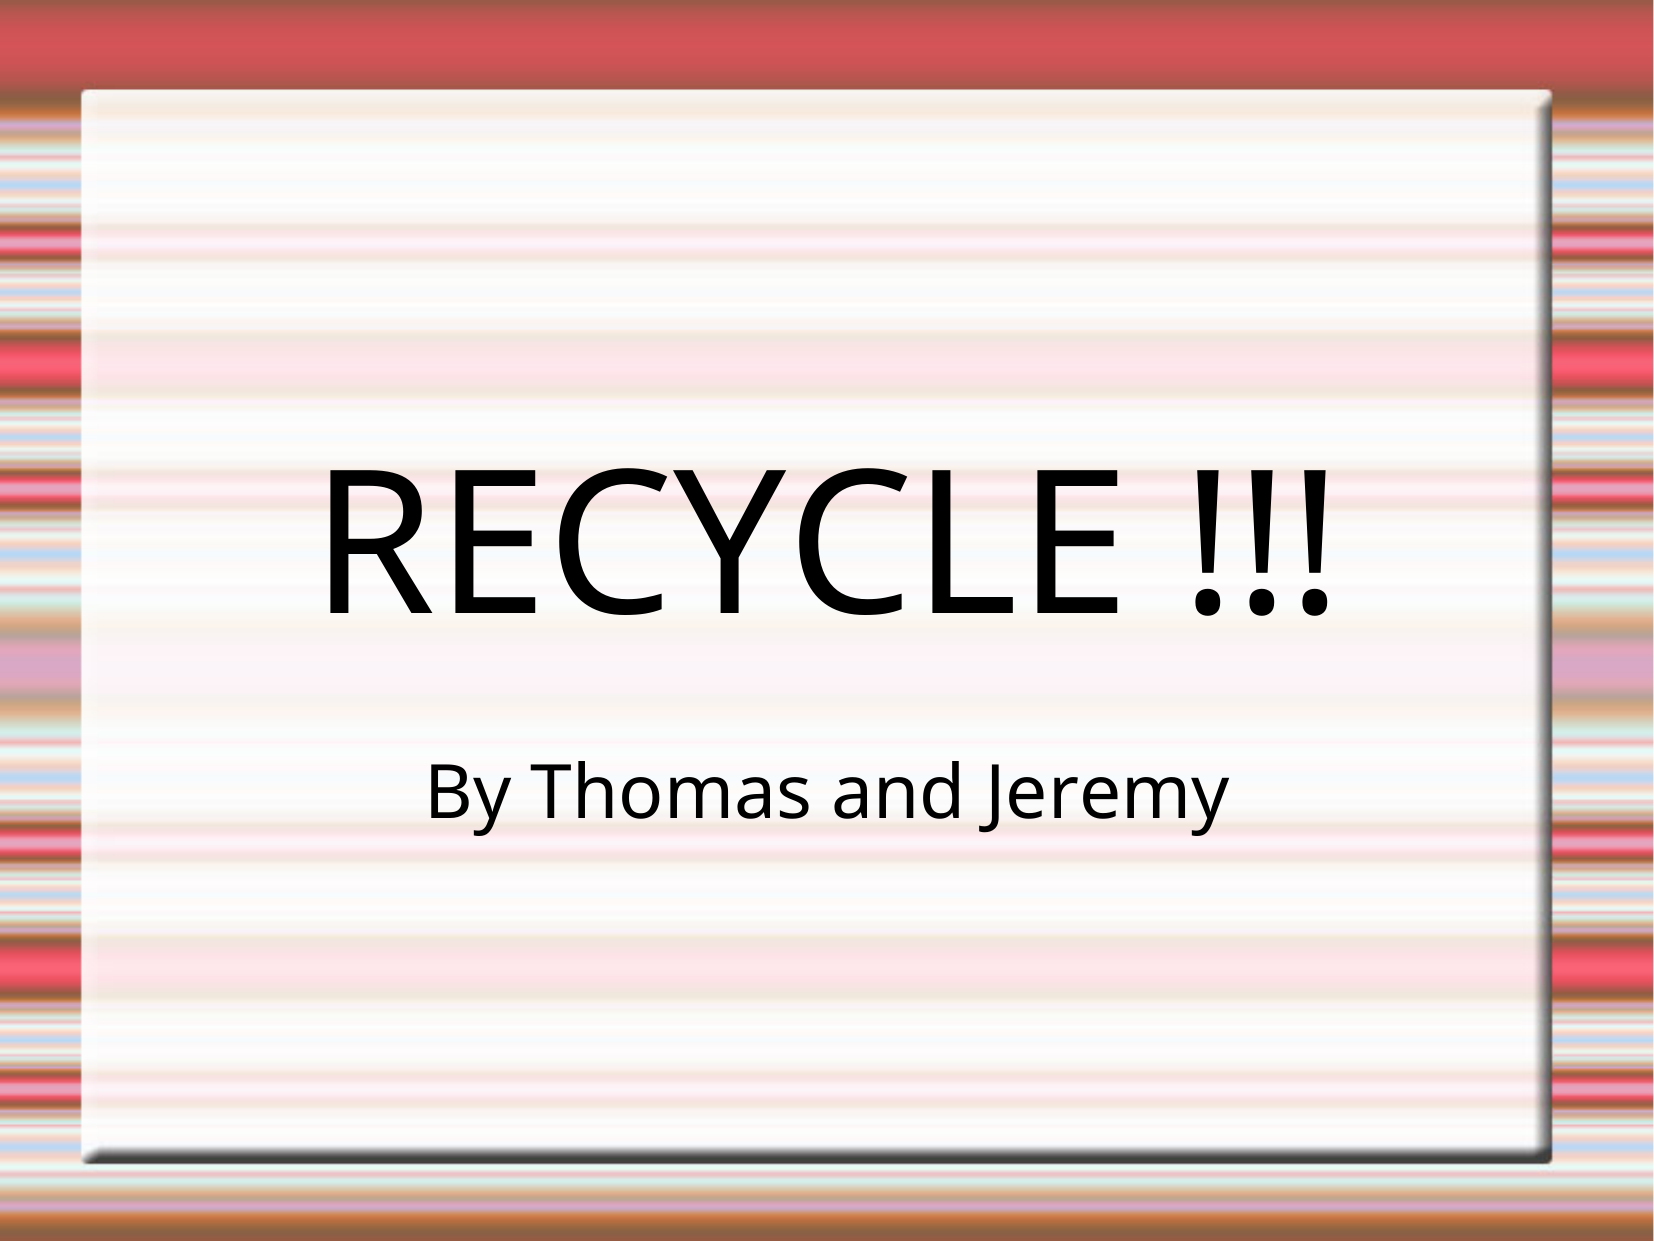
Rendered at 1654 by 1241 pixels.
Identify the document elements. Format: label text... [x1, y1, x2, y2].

subtitle RECYCLE !!! By Thomas and Jeremy [121, 114, 1534, 1132]
